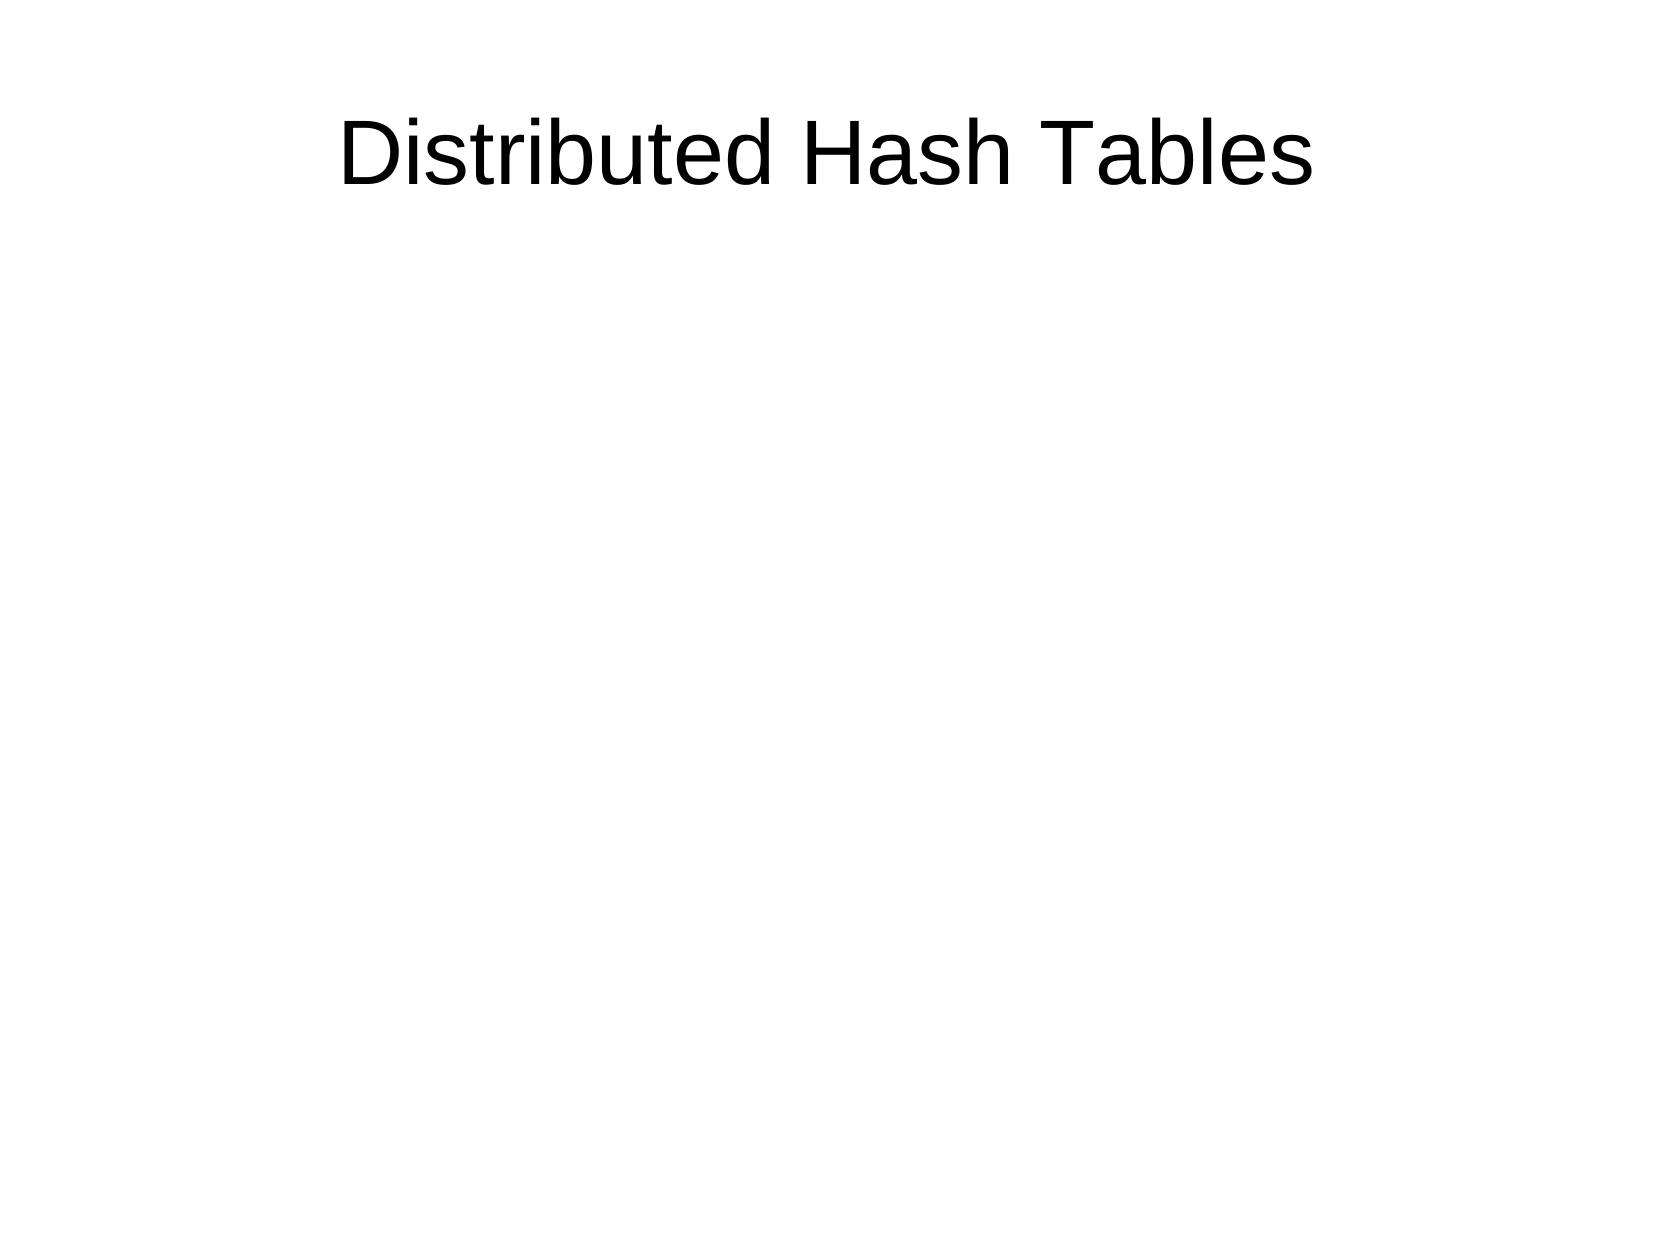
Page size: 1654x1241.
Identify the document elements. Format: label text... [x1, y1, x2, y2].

title Distributed Hash Tables [82, 56, 1571, 250]
